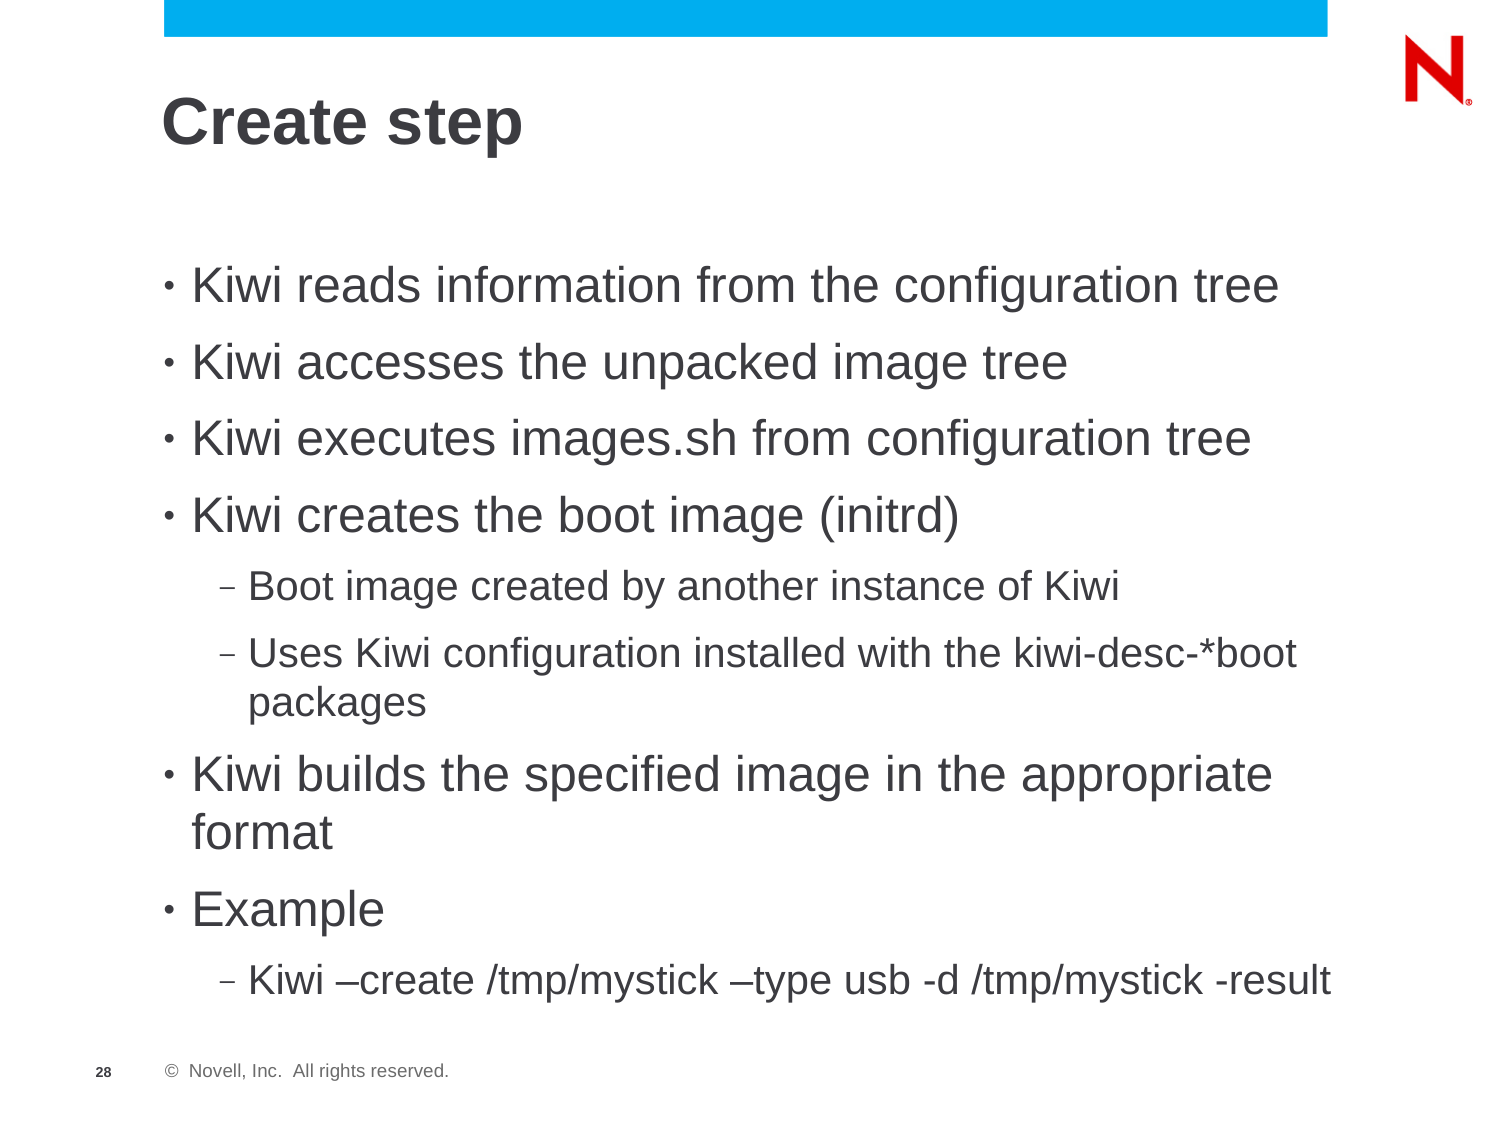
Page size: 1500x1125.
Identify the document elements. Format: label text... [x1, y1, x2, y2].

picture [1403, 32, 1473, 107]
list Kiwi reads information from the configuration tree Kiwi accesses the unpacked image tree Kiwi executes images.sh from configuration tree Kiwi creates the boot image (initrd) Boot image created by another instance of Kiwi Uses Kiwi configuration installed with the kiwi-desc-*boot packages Kiwi builds the specified image in the appropriate format Example Kiwi –create /tmp/mystick –type usb -d /tmp/mystick -result [163, 254, 1404, 986]
title Create step [161, 41, 1383, 205]
